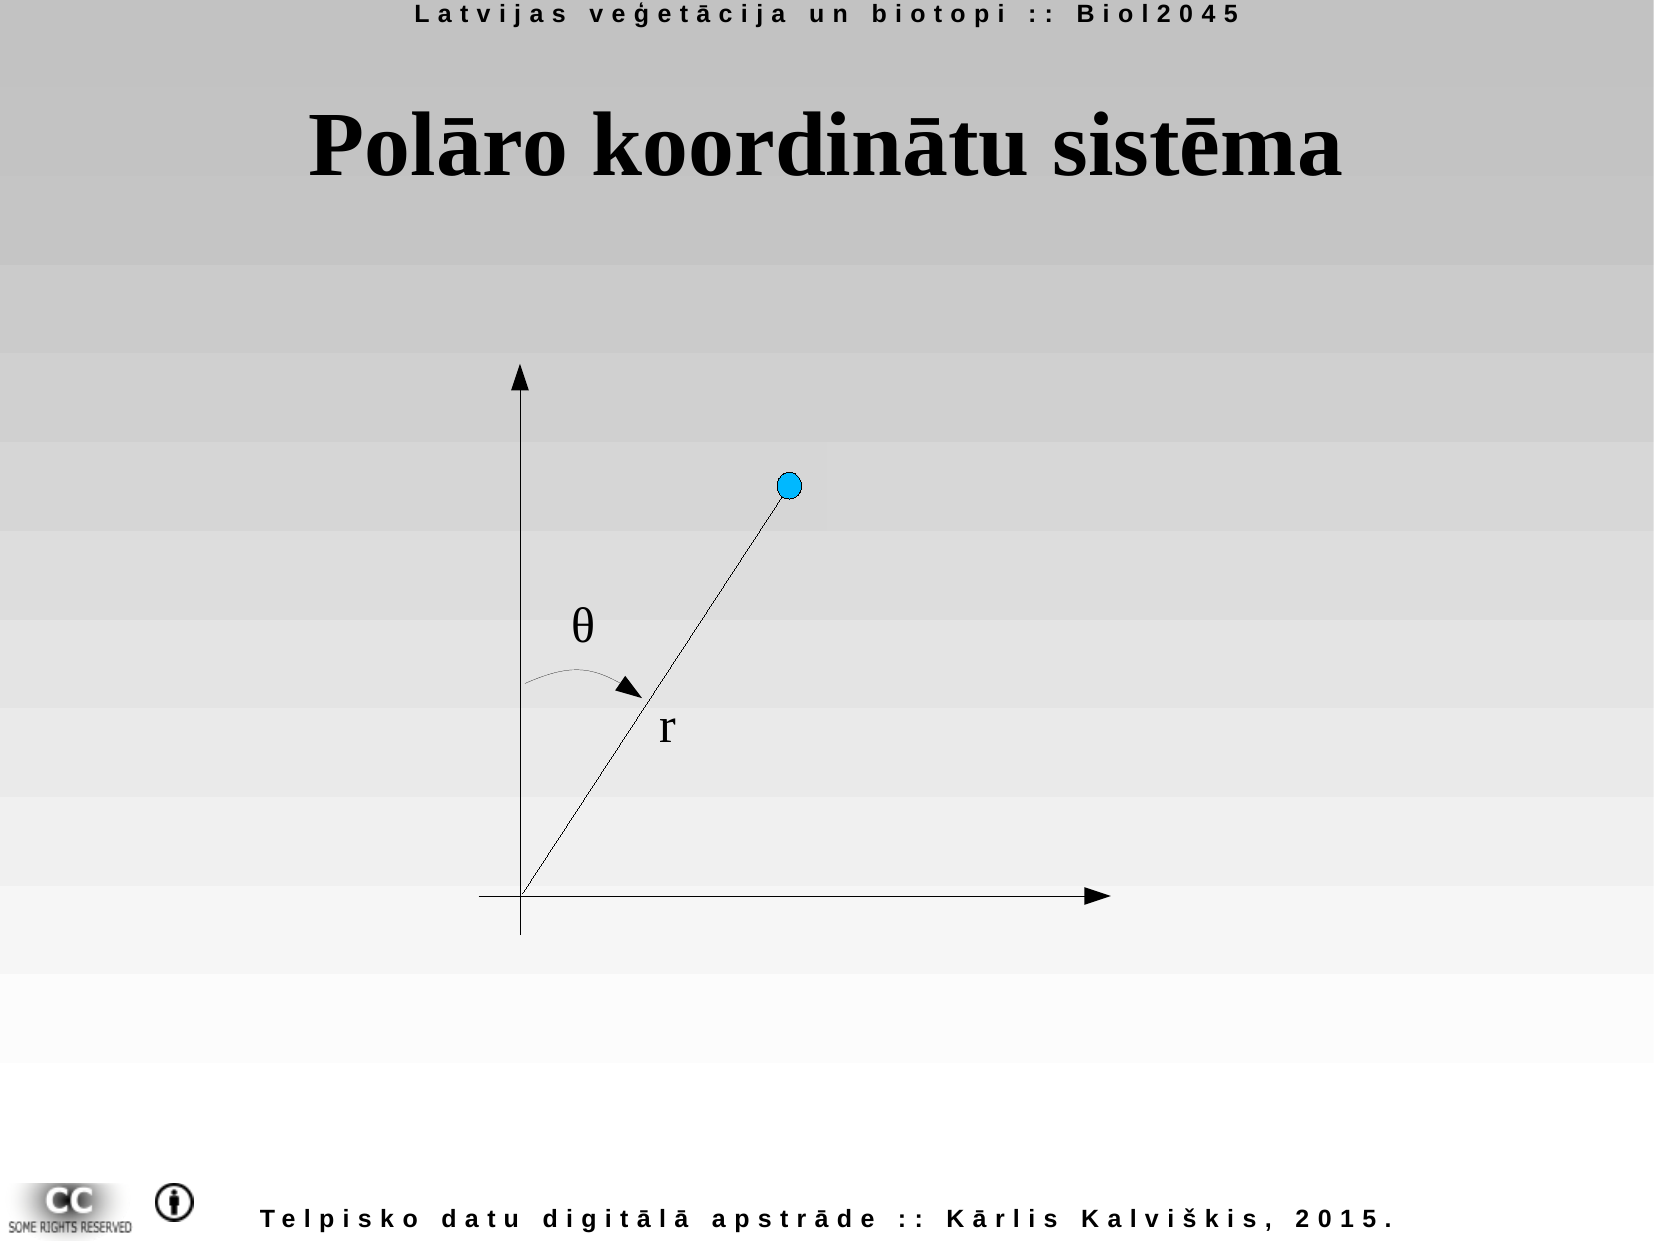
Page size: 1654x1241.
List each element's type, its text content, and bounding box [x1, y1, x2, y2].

text_box [777, 472, 802, 500]
title Polāro koordinātu sistēma [0, 1, 1654, 287]
text_box r [659, 698, 677, 754]
text_box θ [571, 598, 596, 654]
picture [0, 287, 1654, 1241]
